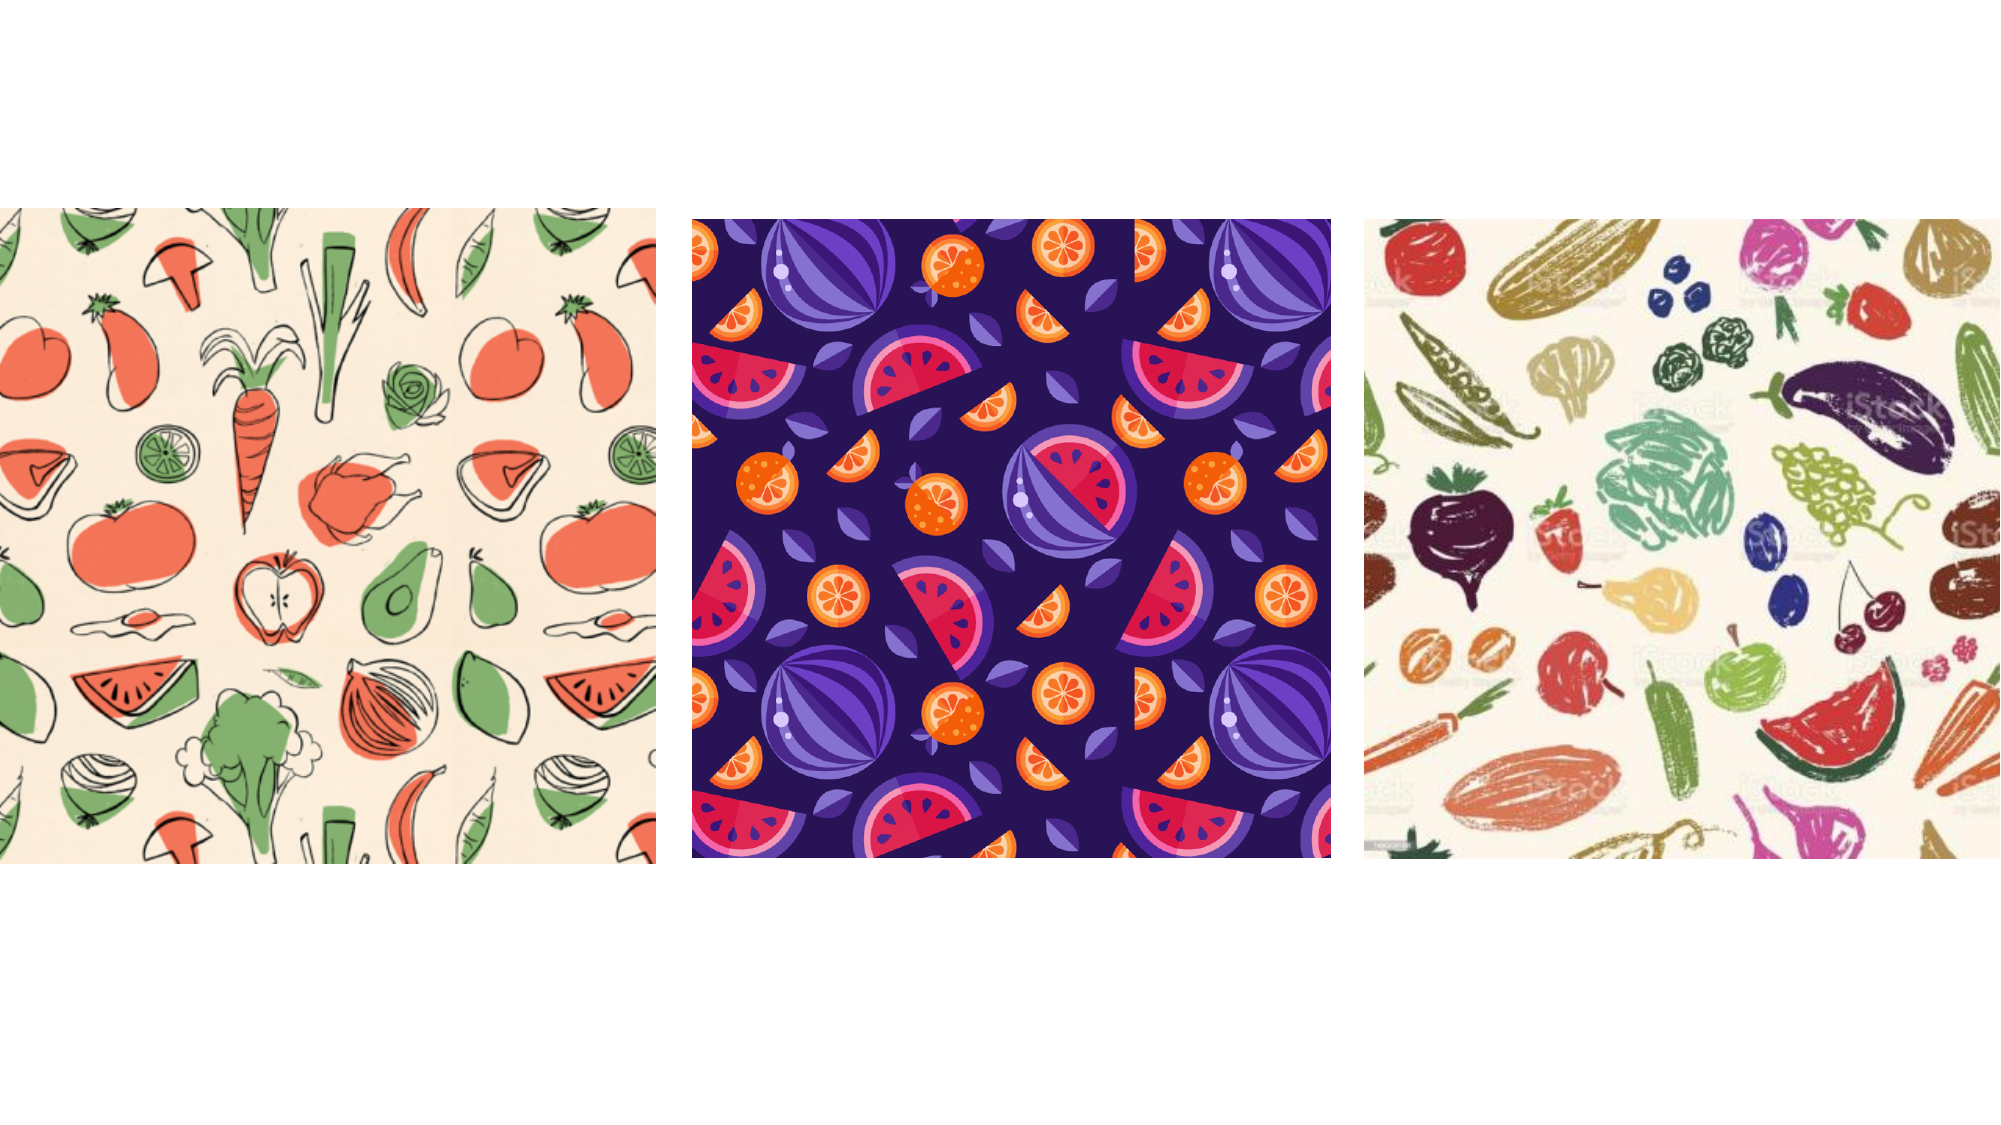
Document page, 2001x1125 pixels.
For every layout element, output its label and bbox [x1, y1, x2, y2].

picture [1364, 219, 2000, 859]
picture [692, 219, 1331, 858]
picture [0, 208, 656, 864]
